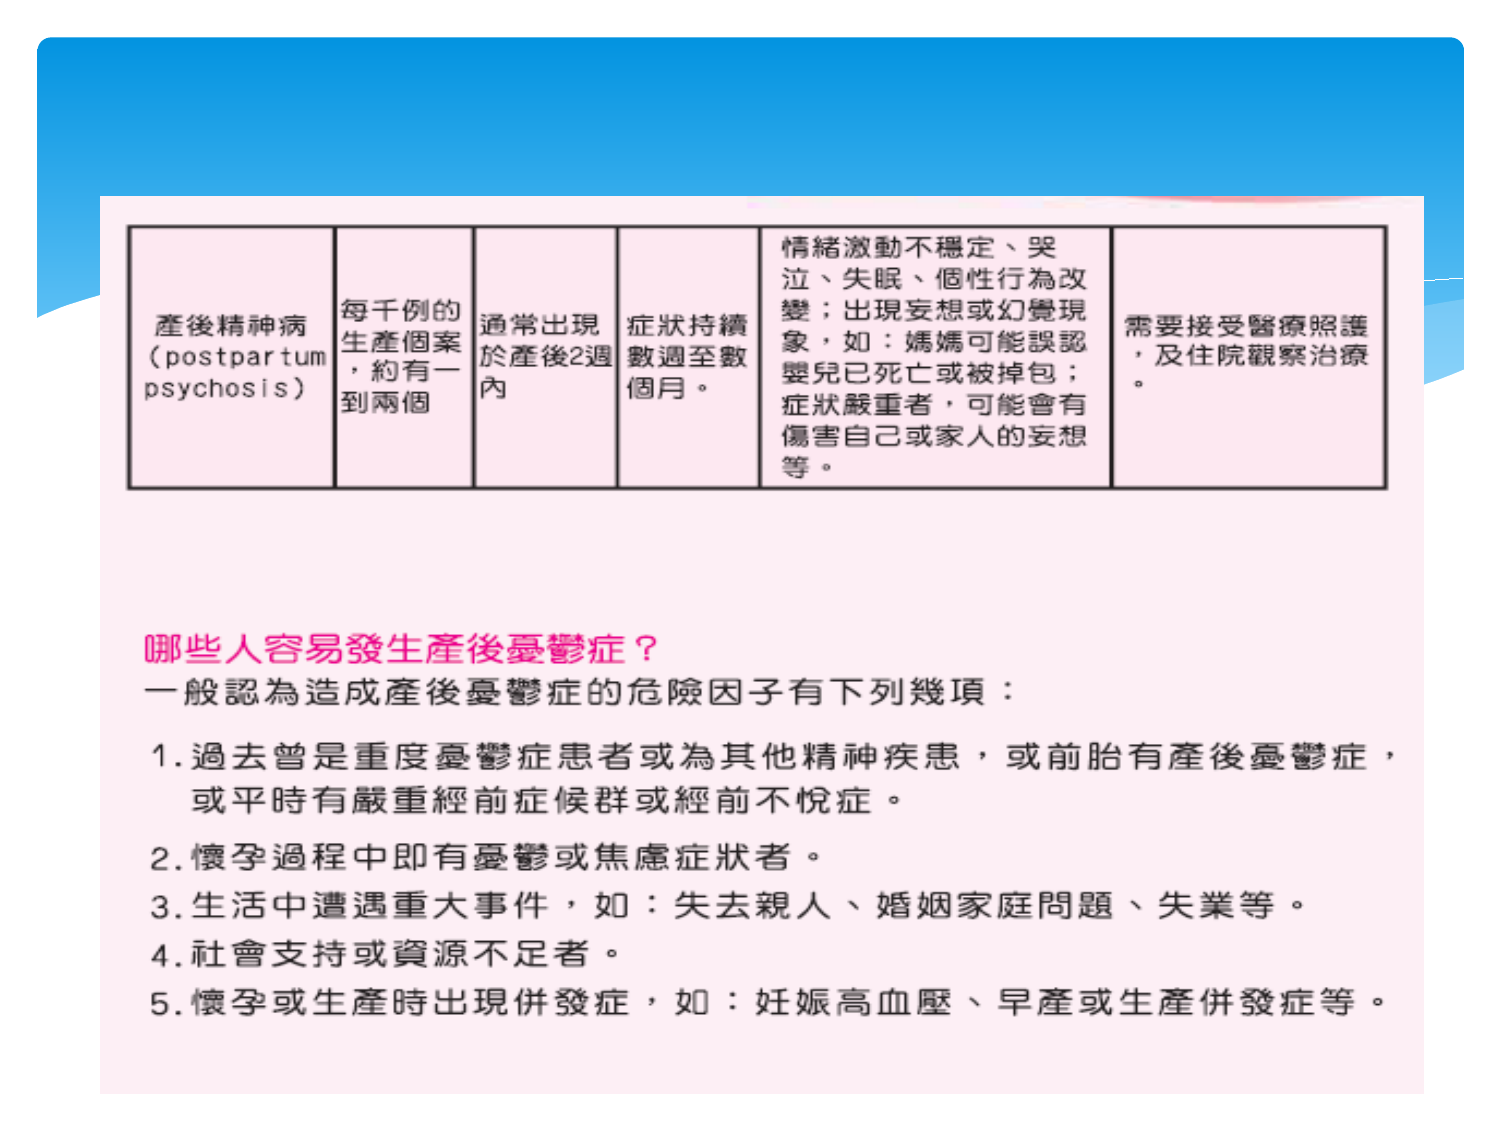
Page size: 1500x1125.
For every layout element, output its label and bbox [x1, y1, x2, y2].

picture [100, 196, 1424, 1094]
